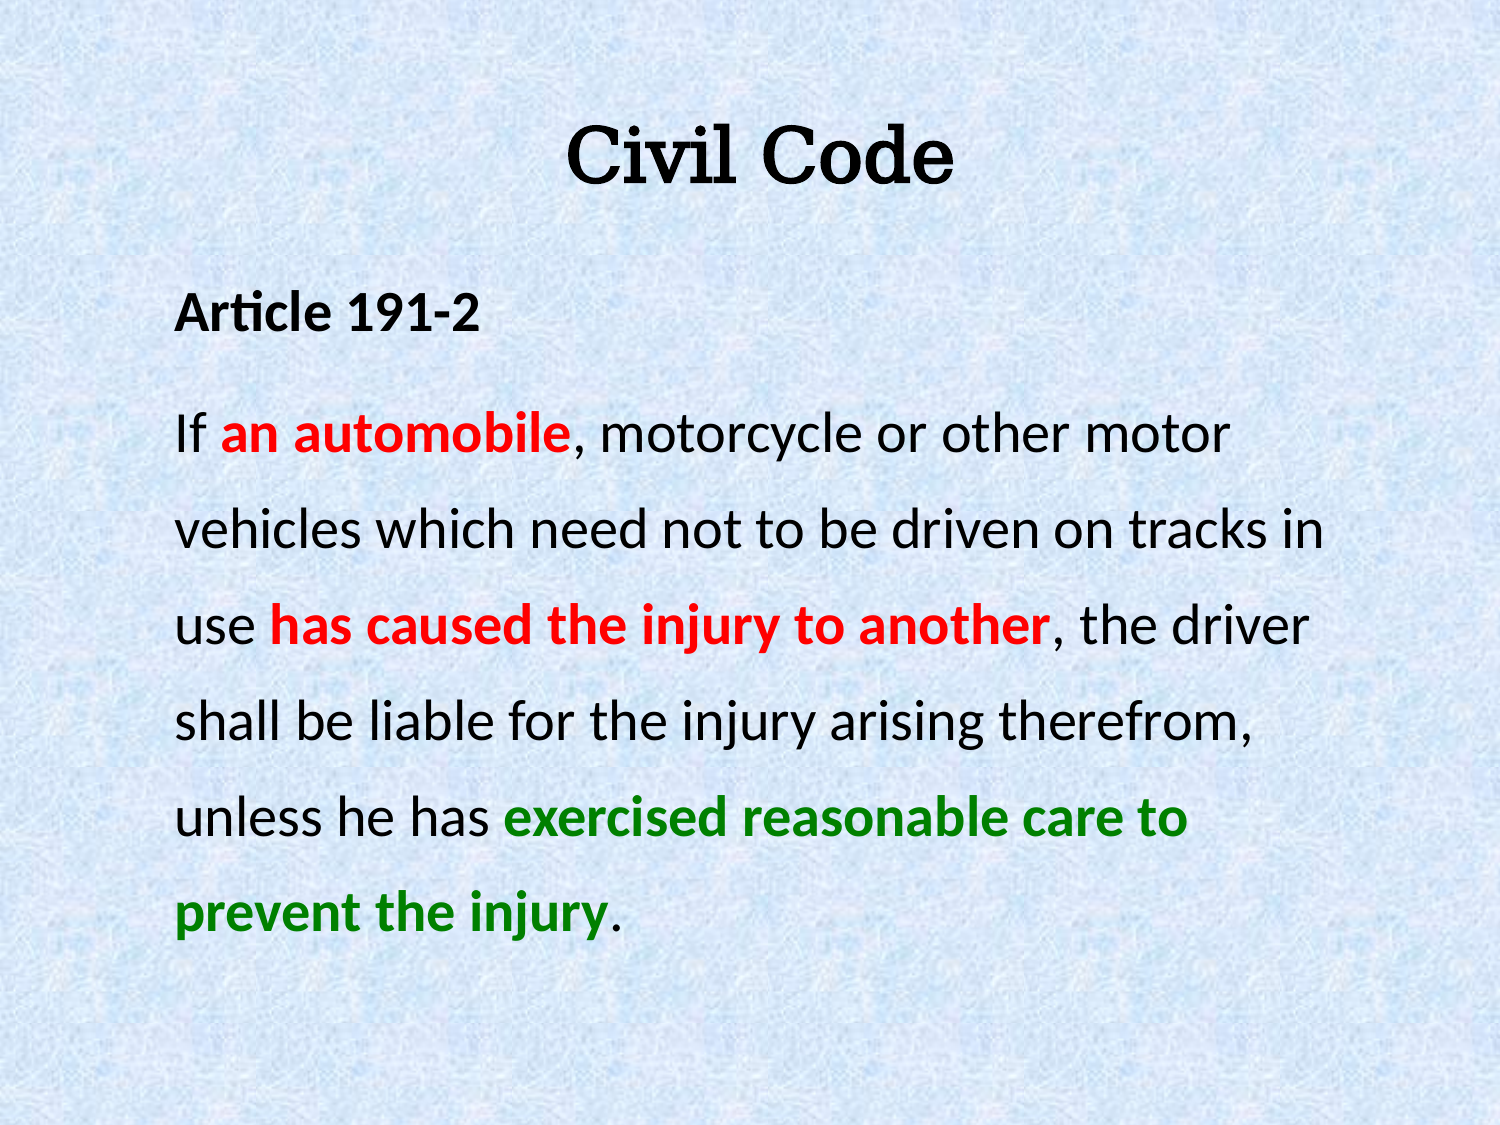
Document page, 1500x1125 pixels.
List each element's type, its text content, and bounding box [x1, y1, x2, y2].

title Civil Code [123, 59, 1397, 256]
list Article 191-2 If an automobile, motorcycle or other motor vehicles which need not to be driven on tracks in use has caused the injury to another, the driver shall be liable for the injury arising therefrom, unless he has exercised reasonable care to prevent the injury. [159, 267, 1353, 1071]
